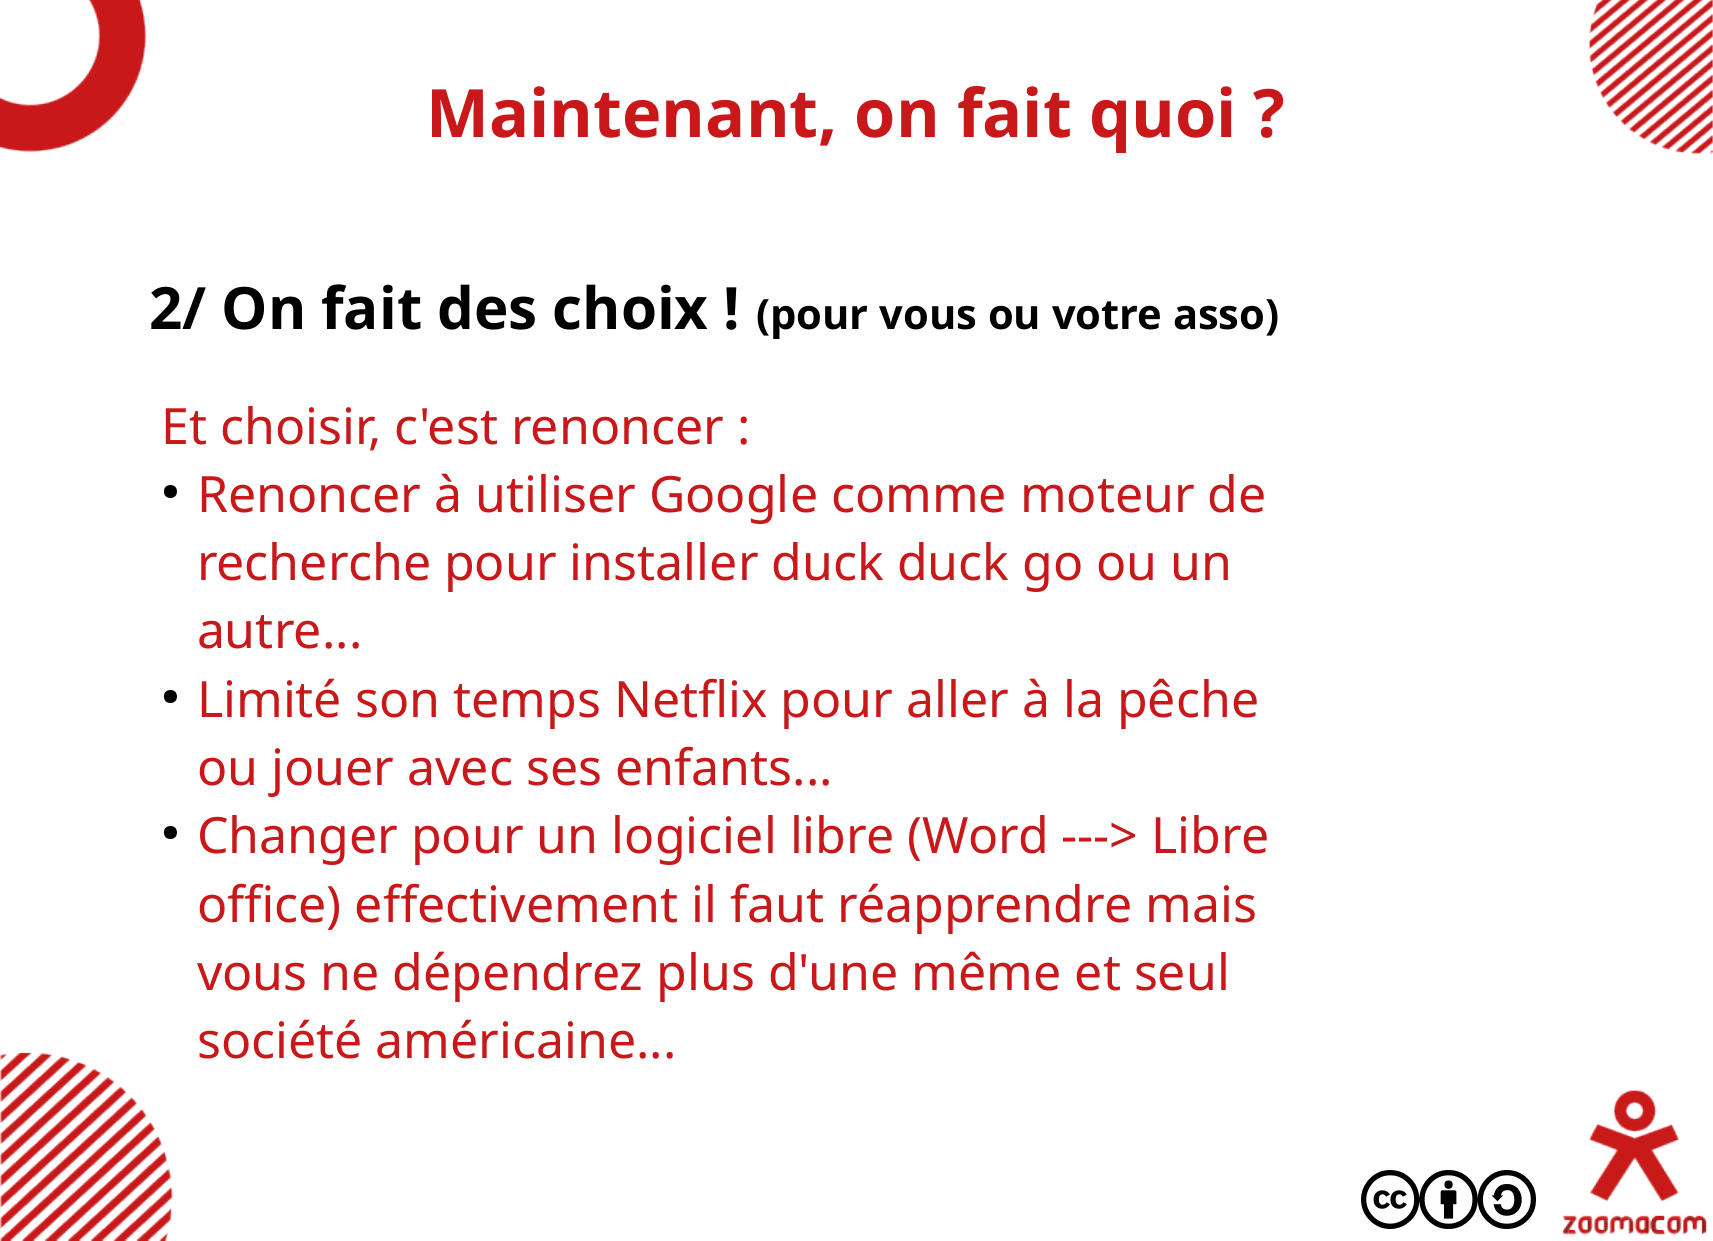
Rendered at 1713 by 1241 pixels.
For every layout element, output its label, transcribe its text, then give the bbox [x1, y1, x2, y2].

title Maintenant, on fait quoi ? [85, 8, 1628, 216]
picture [0, 0, 1713, 1241]
text_box Et choisir, c'est renoncer : Renoncer à utiliser Google comme moteur de recherche pour installer duck duck go ou un autre... Limité son temps Netflix pour aller à la pêche ou jouer avec ses enfants... Changer pour un logiciel libre (Word ---> Libre office) effectivement il faut réapprendre mais vous ne dépendrez plus d'une même et seul société américaine... [146, 383, 1303, 1064]
text_box 2/ On fait des choix ! (pour vous ou votre asso) [134, 259, 1493, 430]
